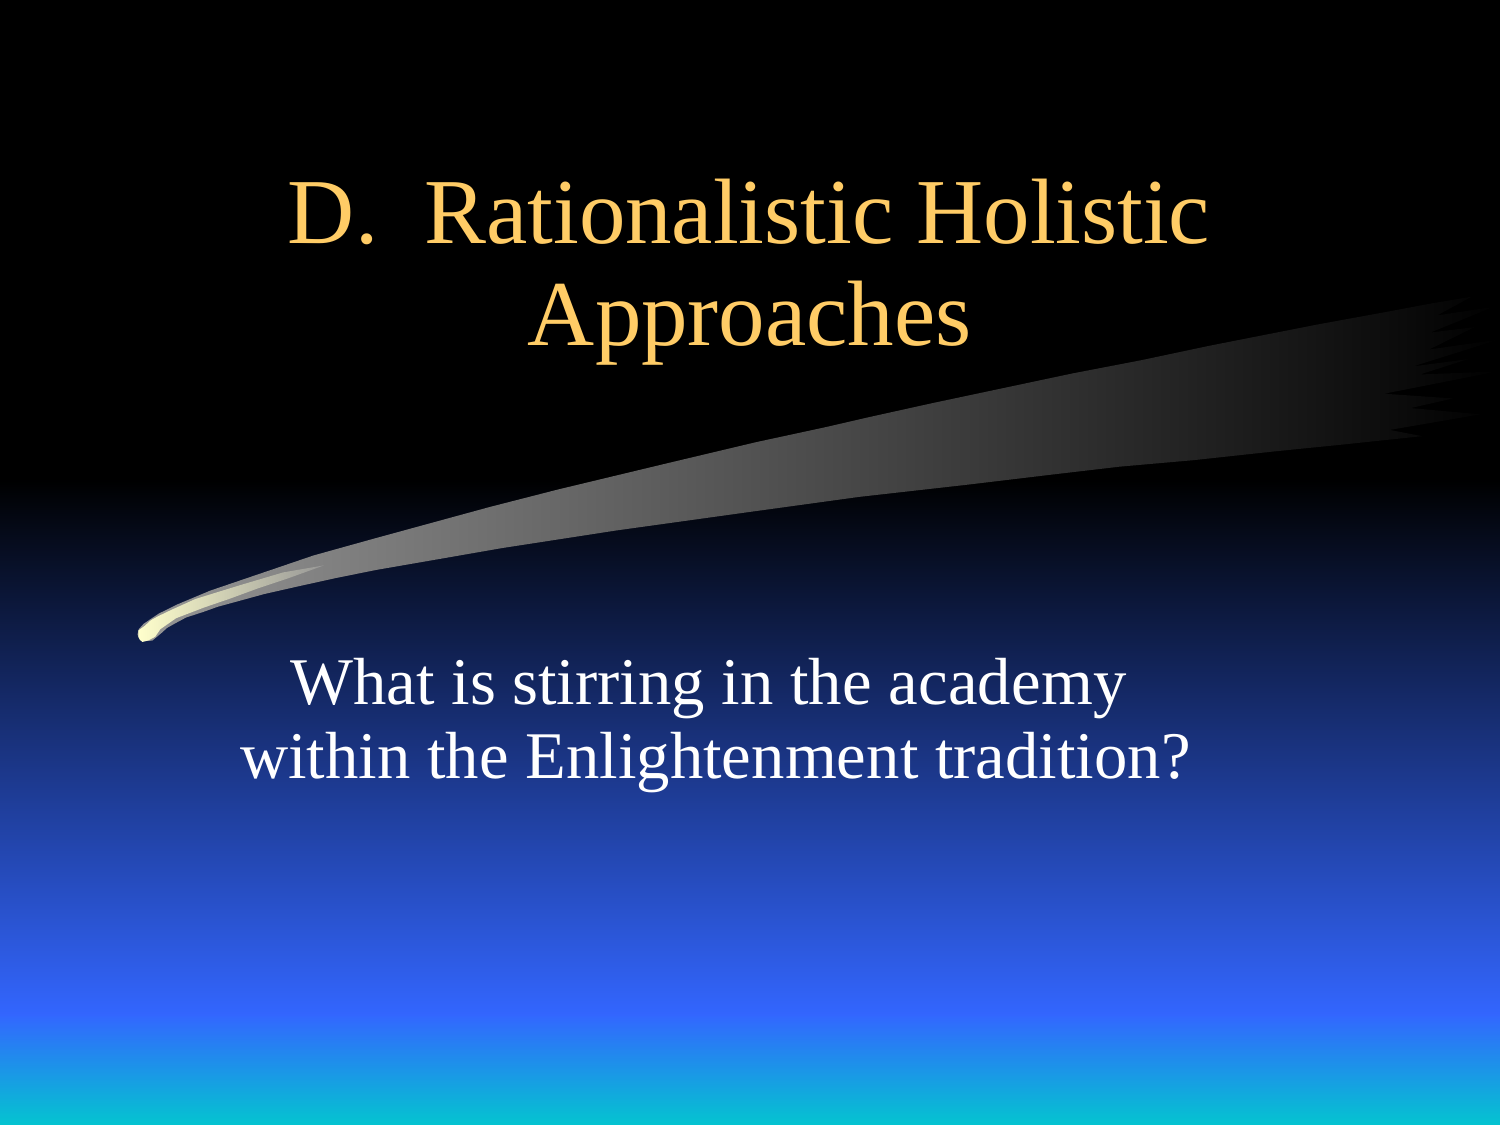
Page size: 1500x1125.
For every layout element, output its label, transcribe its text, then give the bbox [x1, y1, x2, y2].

title D. Rationalistic Holistic Approaches [112, 152, 1388, 374]
subtitle What is stirring in the academy within the Enlightenment tradition? [225, 637, 1276, 949]
